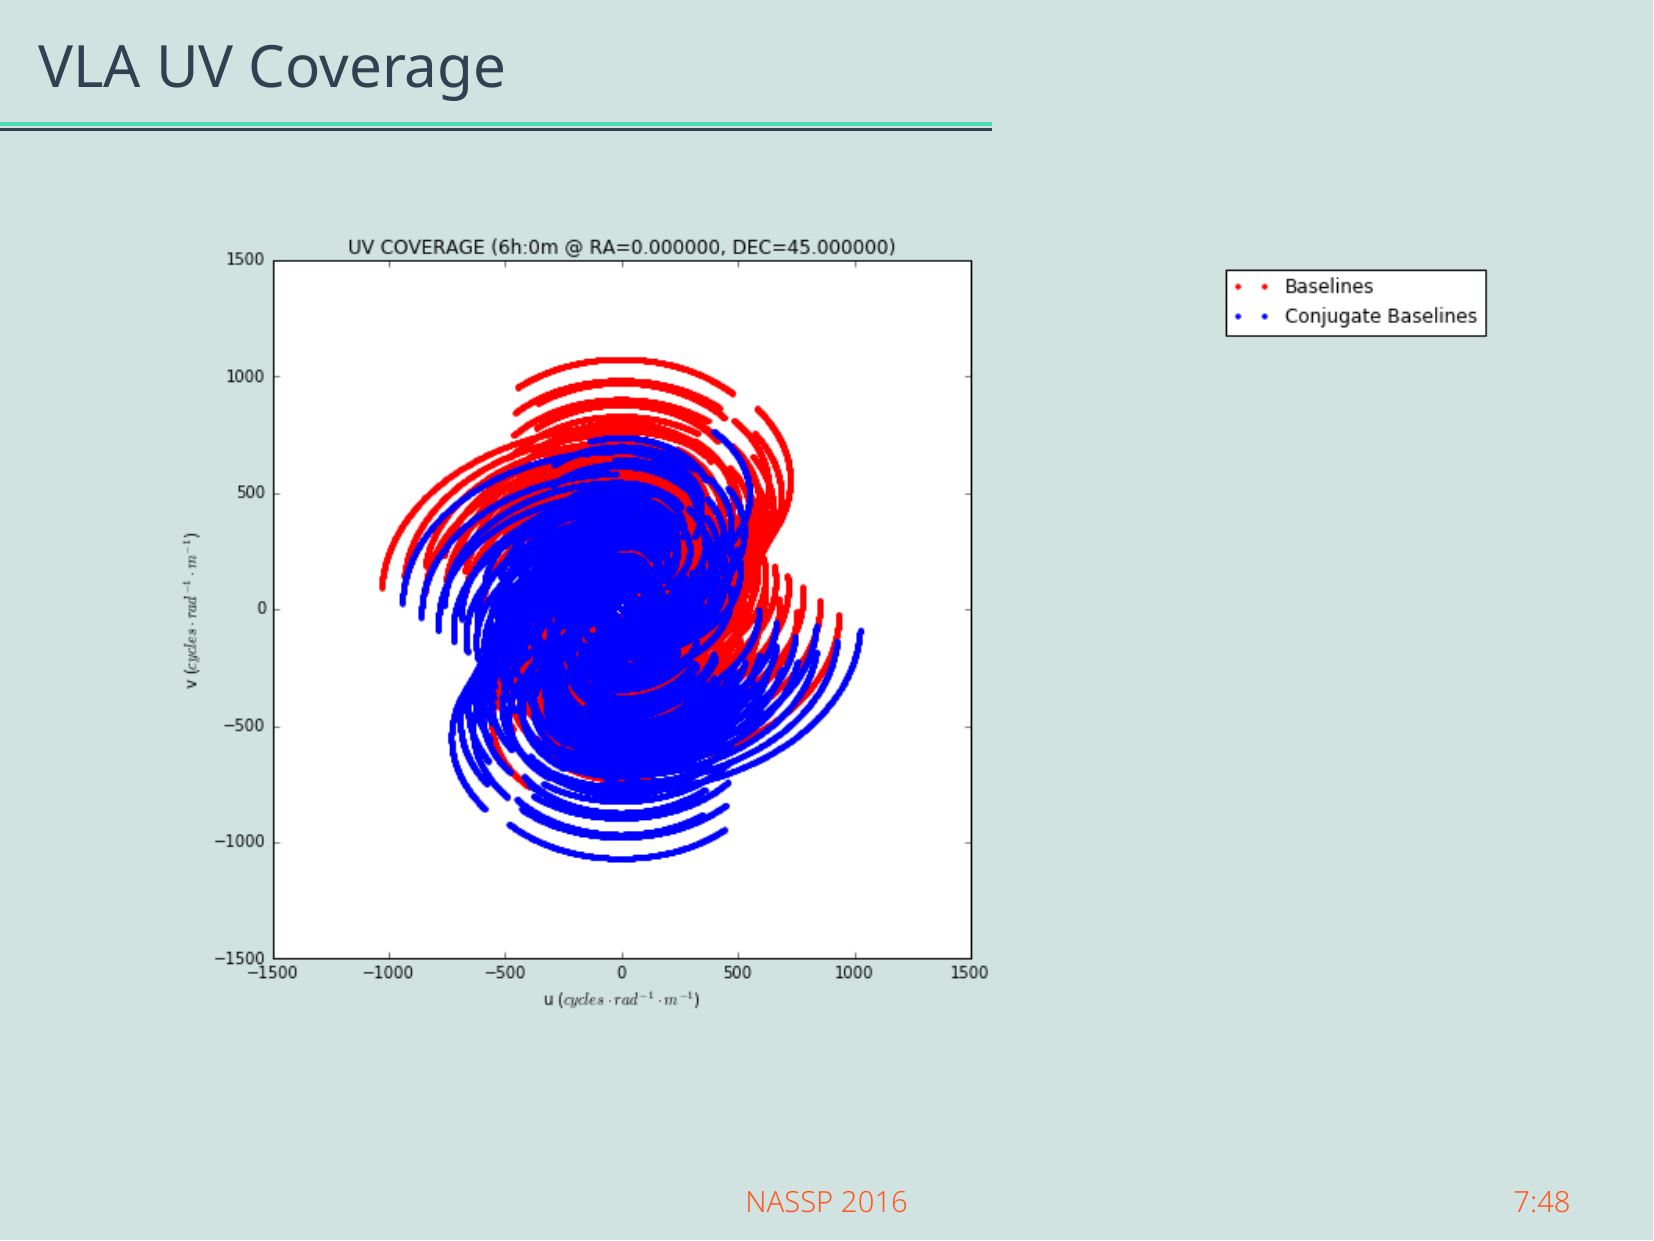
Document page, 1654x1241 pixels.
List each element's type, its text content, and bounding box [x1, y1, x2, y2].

text_box VLA UV Coverage [23, 17, 1063, 103]
picture [170, 226, 1495, 1024]
